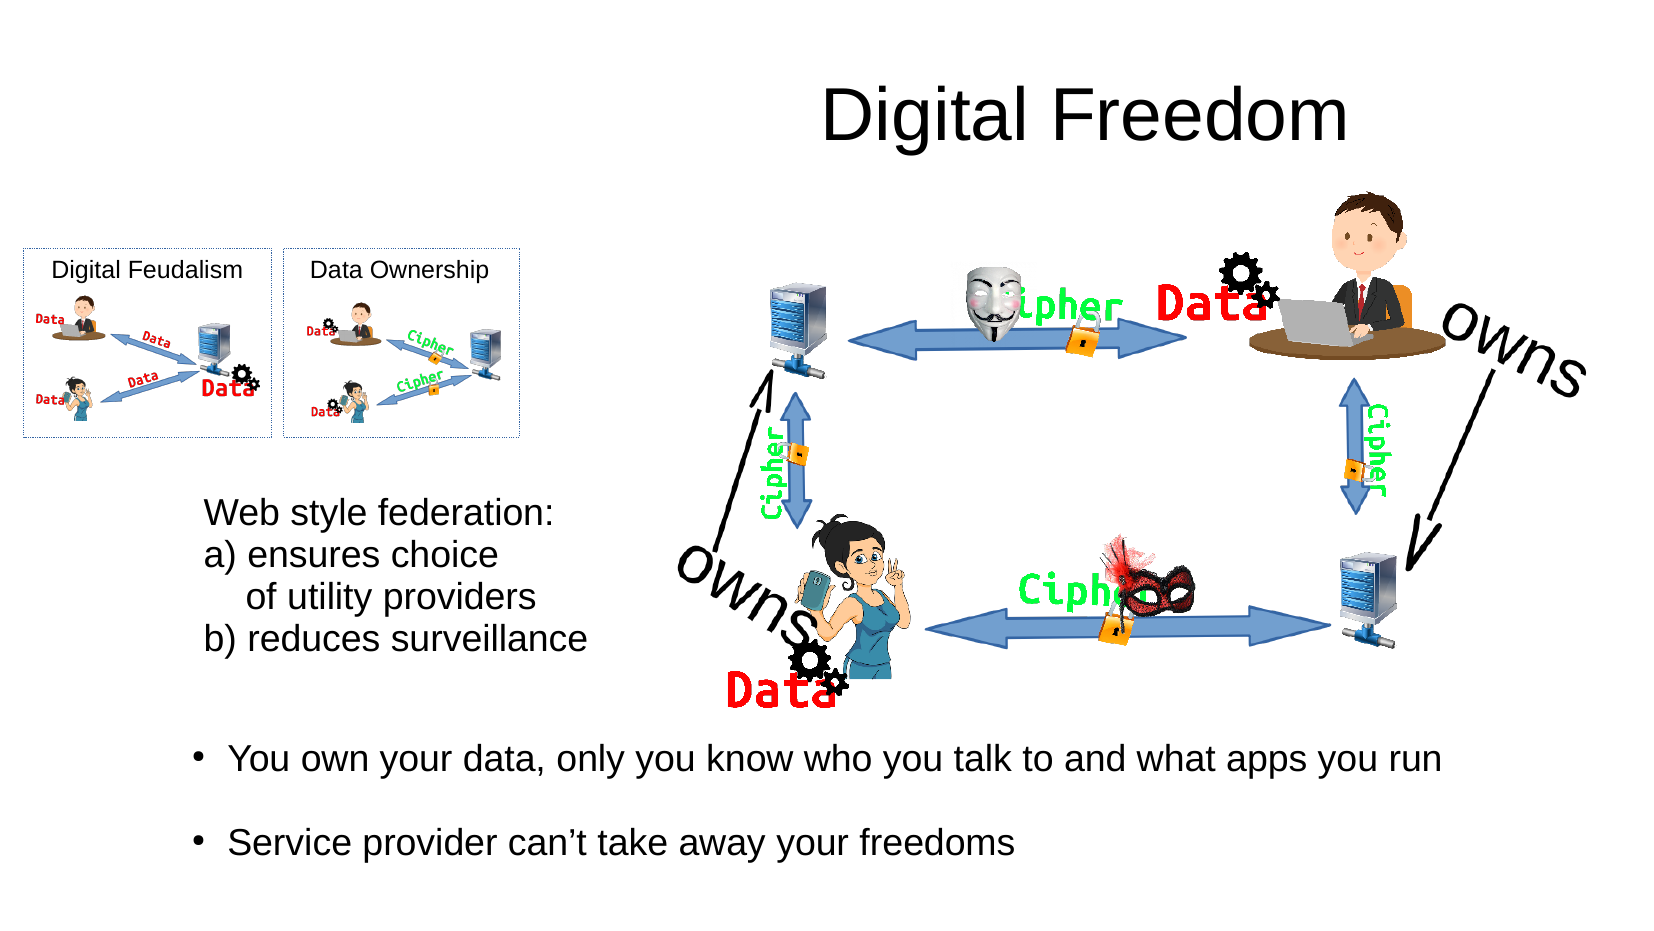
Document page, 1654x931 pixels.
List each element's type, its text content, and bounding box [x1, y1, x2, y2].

picture [673, 189, 1590, 709]
picture [36, 295, 260, 421]
picture [307, 302, 501, 423]
text_box You own your data, only you know who you talk to and what apps you run Service provider can’t take away your freedoms [177, 729, 1479, 898]
text_box Digital Feudalism [36, 248, 273, 291]
text_box Data Ownership [295, 248, 532, 291]
text_box Web style federation: a) ensures choice of utility providers b) reduces surveillance [188, 483, 638, 709]
title Digital Freedom [82, 37, 1571, 193]
